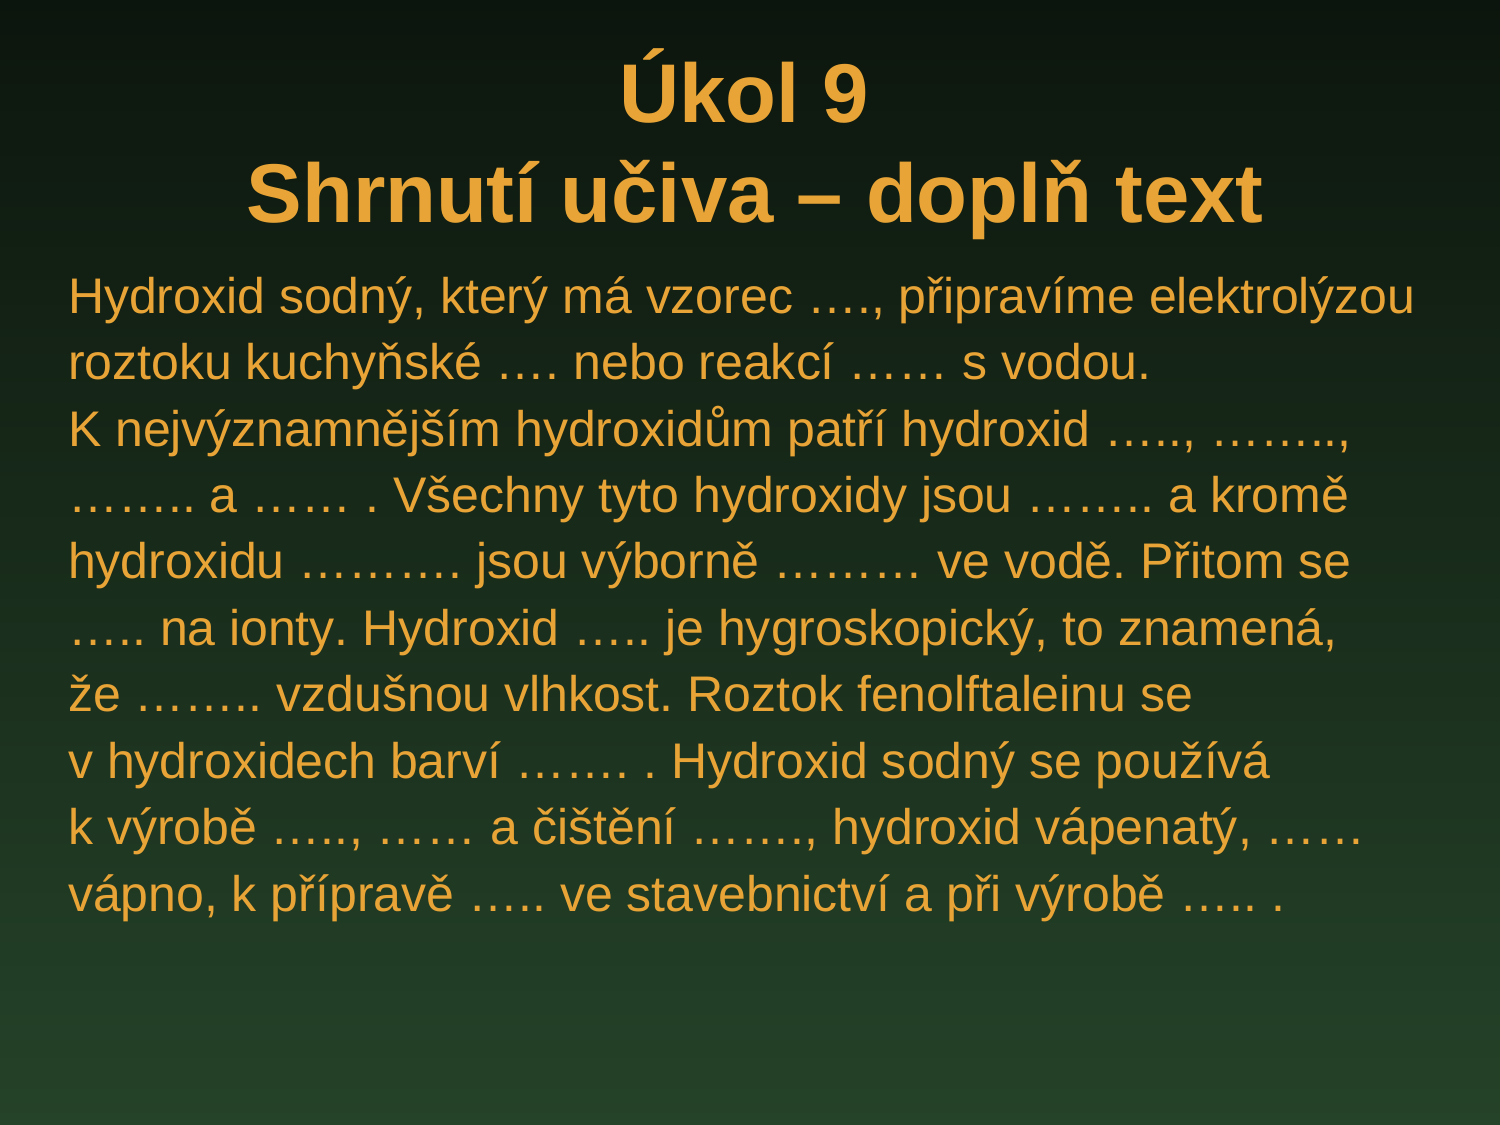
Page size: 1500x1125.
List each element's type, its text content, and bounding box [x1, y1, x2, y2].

title Úkol 9 Shrnutí učiva – doplň text [53, 31, 1436, 247]
list Hydroxid sodný, který má vzorec …., připravíme elektrolýzou roztoku kuchyňské …. nebo reakcí …… s vodou. K nejvýznamnějším hydroxidům patří hydroxid ….., …….., …….. a …… . Všechny tyto hydroxidy jsou …….. a kromě hydroxidu ………. jsou výborně ……… ve vodě. Přitom se ….. na ionty. Hydroxid ….. je hygroskopický, to znamená, že …….. vzdušnou vlhkost. Roztok fenolftaleinu se v hydroxidech barví ……. . Hydroxid sodný se používá k výrobě ….., …… a čištění ……., hydroxid vápenatý, …… vápno, k přípravě ….. ve stavebnictví a při výrobě ….. . [53, 262, 1447, 1006]
